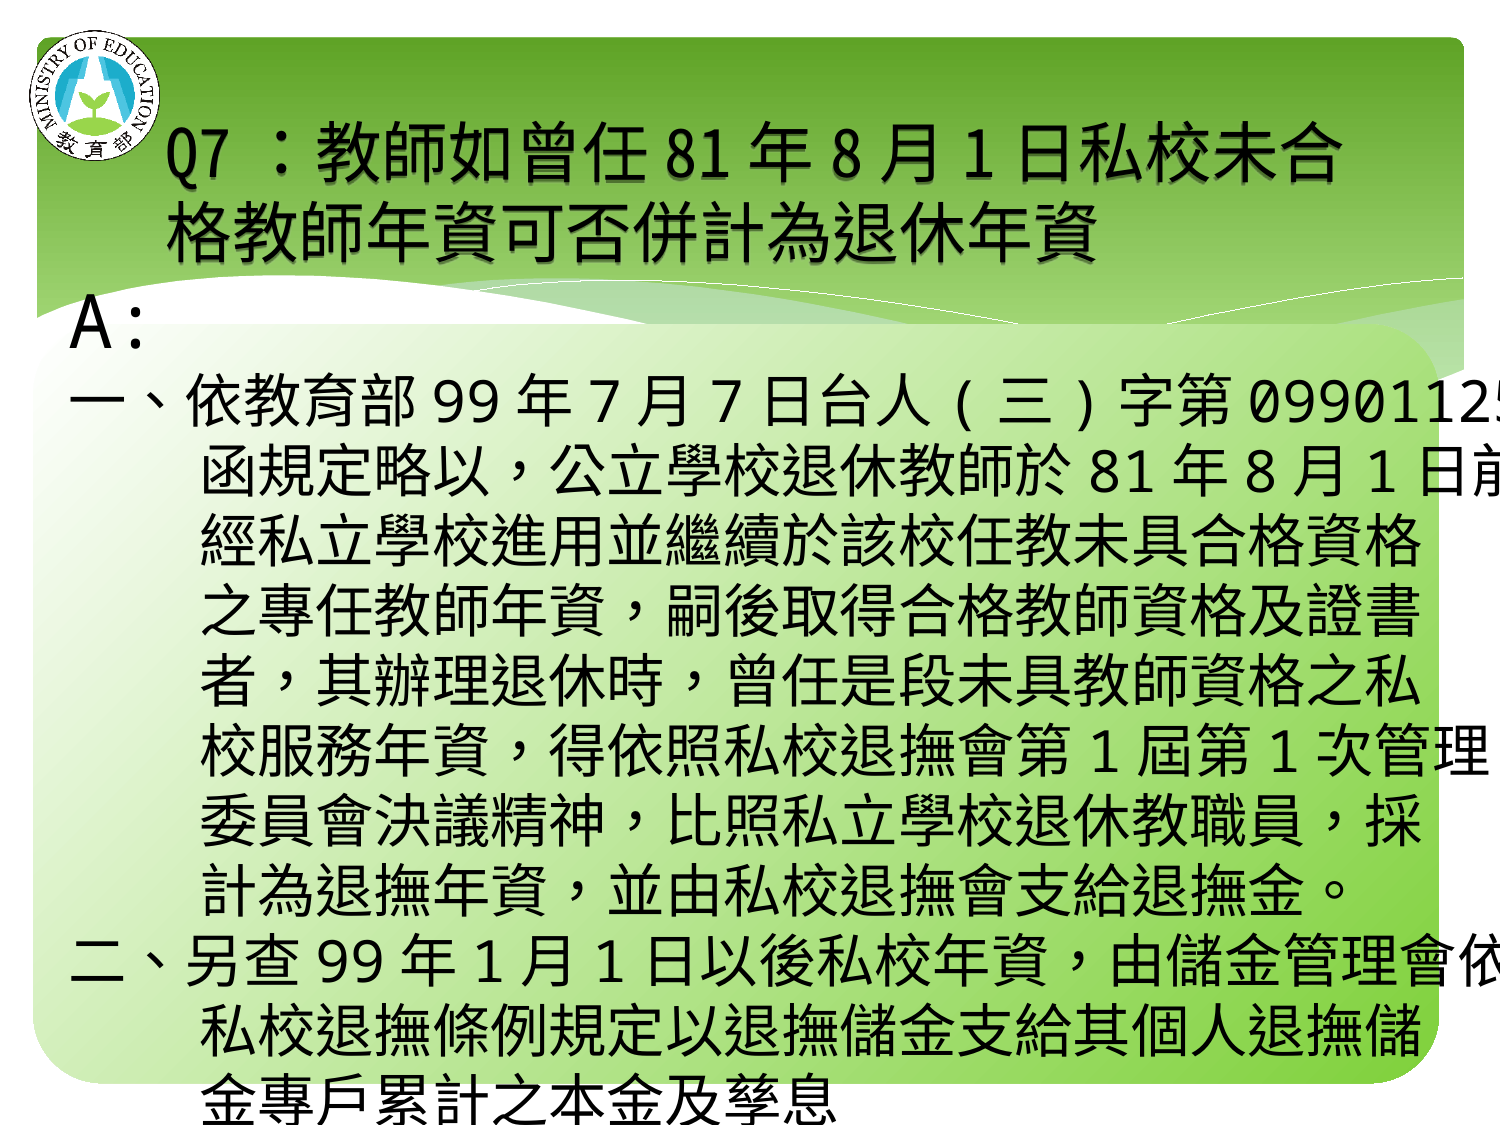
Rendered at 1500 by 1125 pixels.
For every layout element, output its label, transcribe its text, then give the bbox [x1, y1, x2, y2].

picture [29, 30, 160, 161]
title Q7：教師如曾任81年8月1日私校未合格教師年資可否併計為退休年資 [150, 90, 1388, 292]
text_box A: 一、依教育部99年7月7日台人(三)字第0990112526號 函規定略以，公立學校退休教師於81年8月1日前 經私立學校進用並繼續於該校任教未具合格資格 之專任教師年資，嗣後取得合格教師資格及證書 者，其辦理退休時，曾任是段未具教師資格之私 校服務年資，得依照私校退撫會第1屆第1次管理 委員會決議精神，比照私立學校退休教職員，採 計為退撫年資，並由私校退撫會支給退撫金。 二、另查99年1月1日以後私校年資，由儲金管理會依 私校退撫條例規定以退撫儲金支給其個人退撫儲 金專戶累計之本金及孳息 [33, 324, 1439, 1084]
